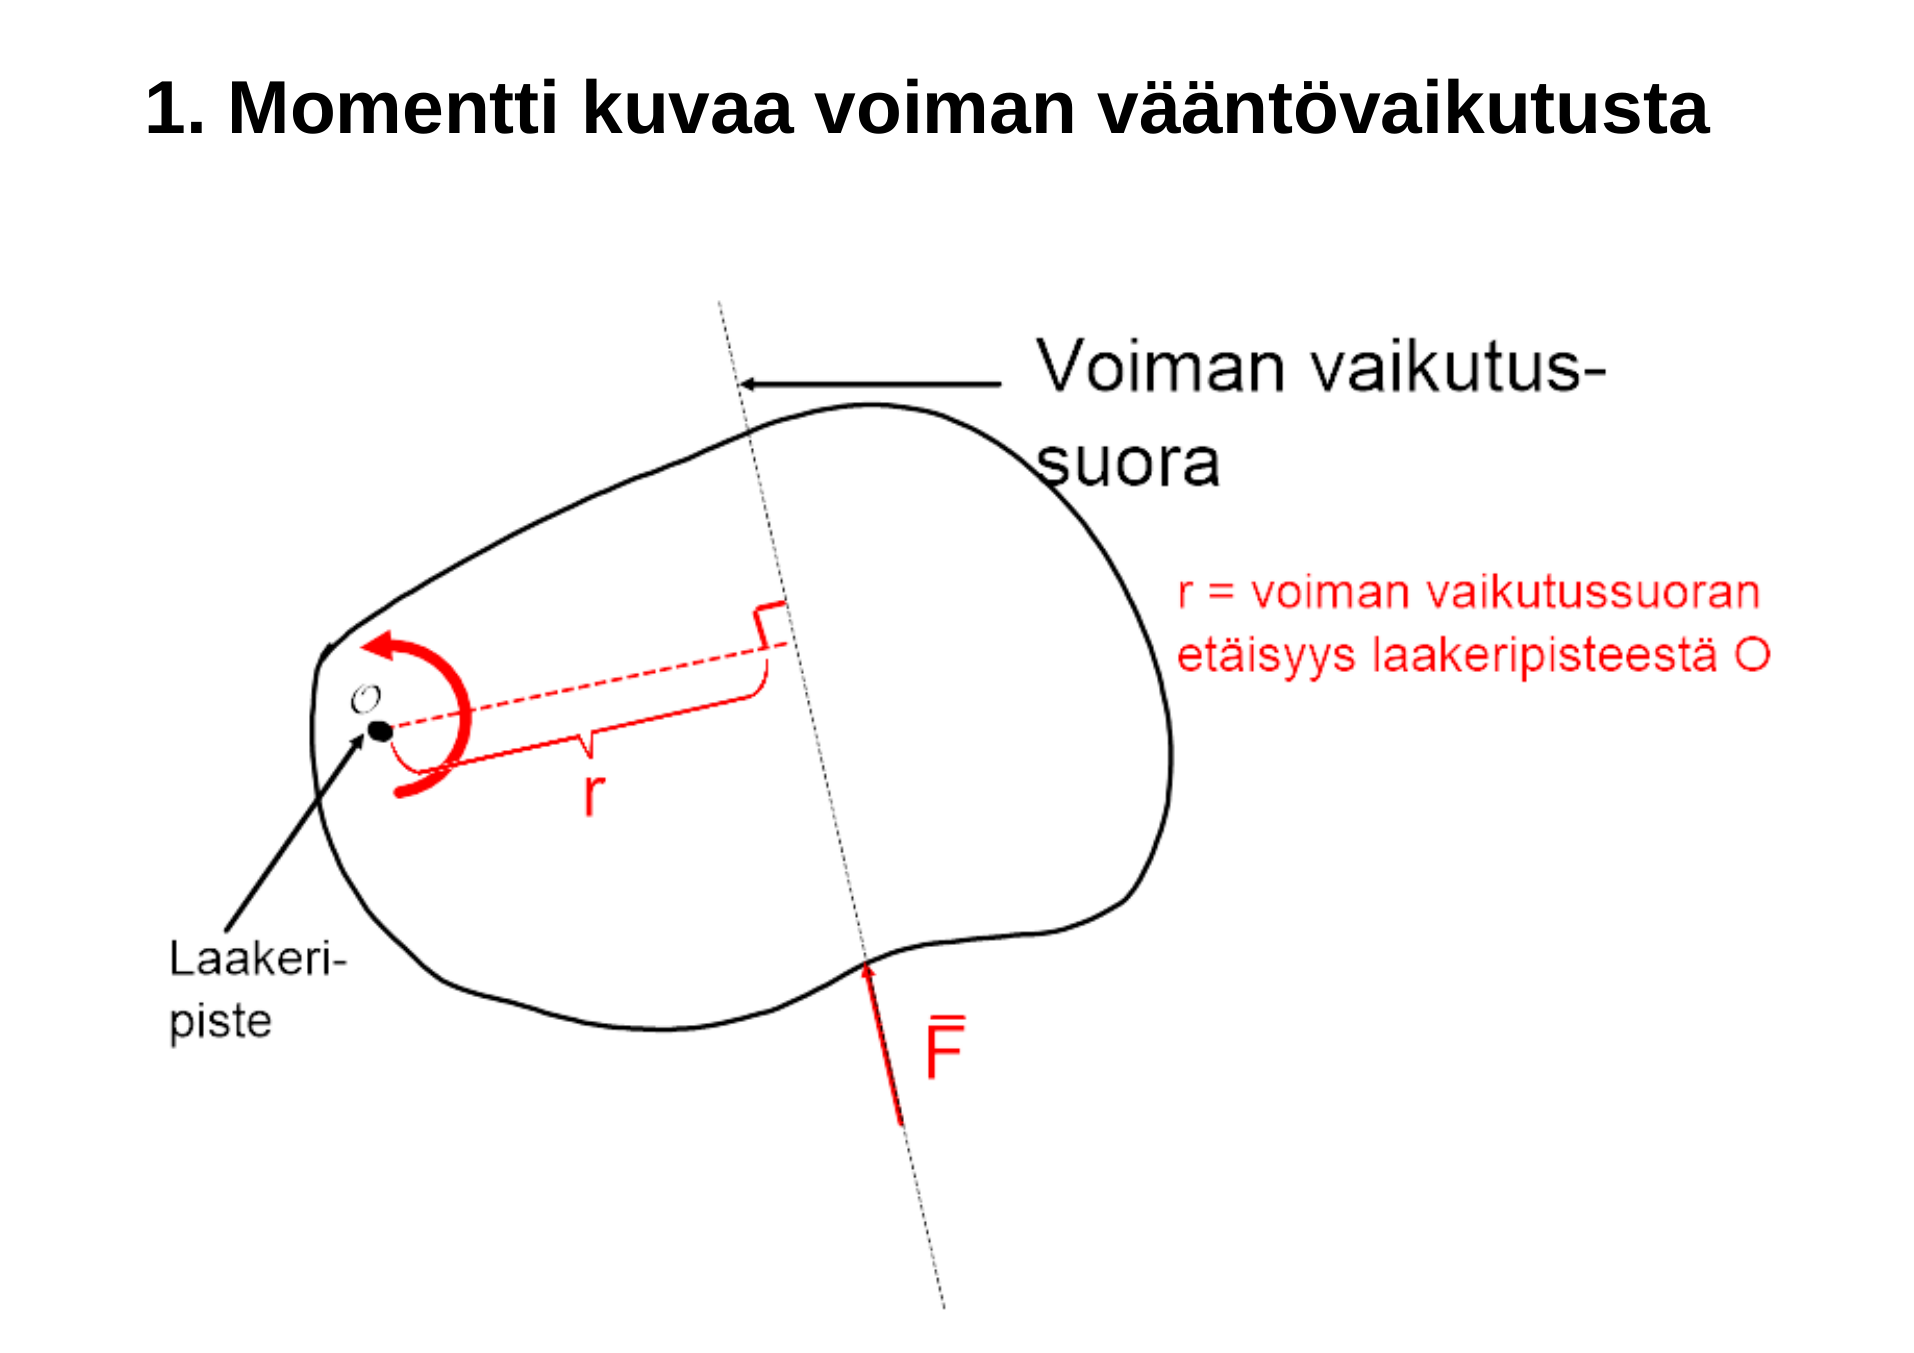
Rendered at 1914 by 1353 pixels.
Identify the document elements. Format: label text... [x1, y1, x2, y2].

text_box 1. Momentti kuvaa voiman vääntövaikutusta [129, 59, 1796, 158]
picture [106, 224, 1852, 1347]
